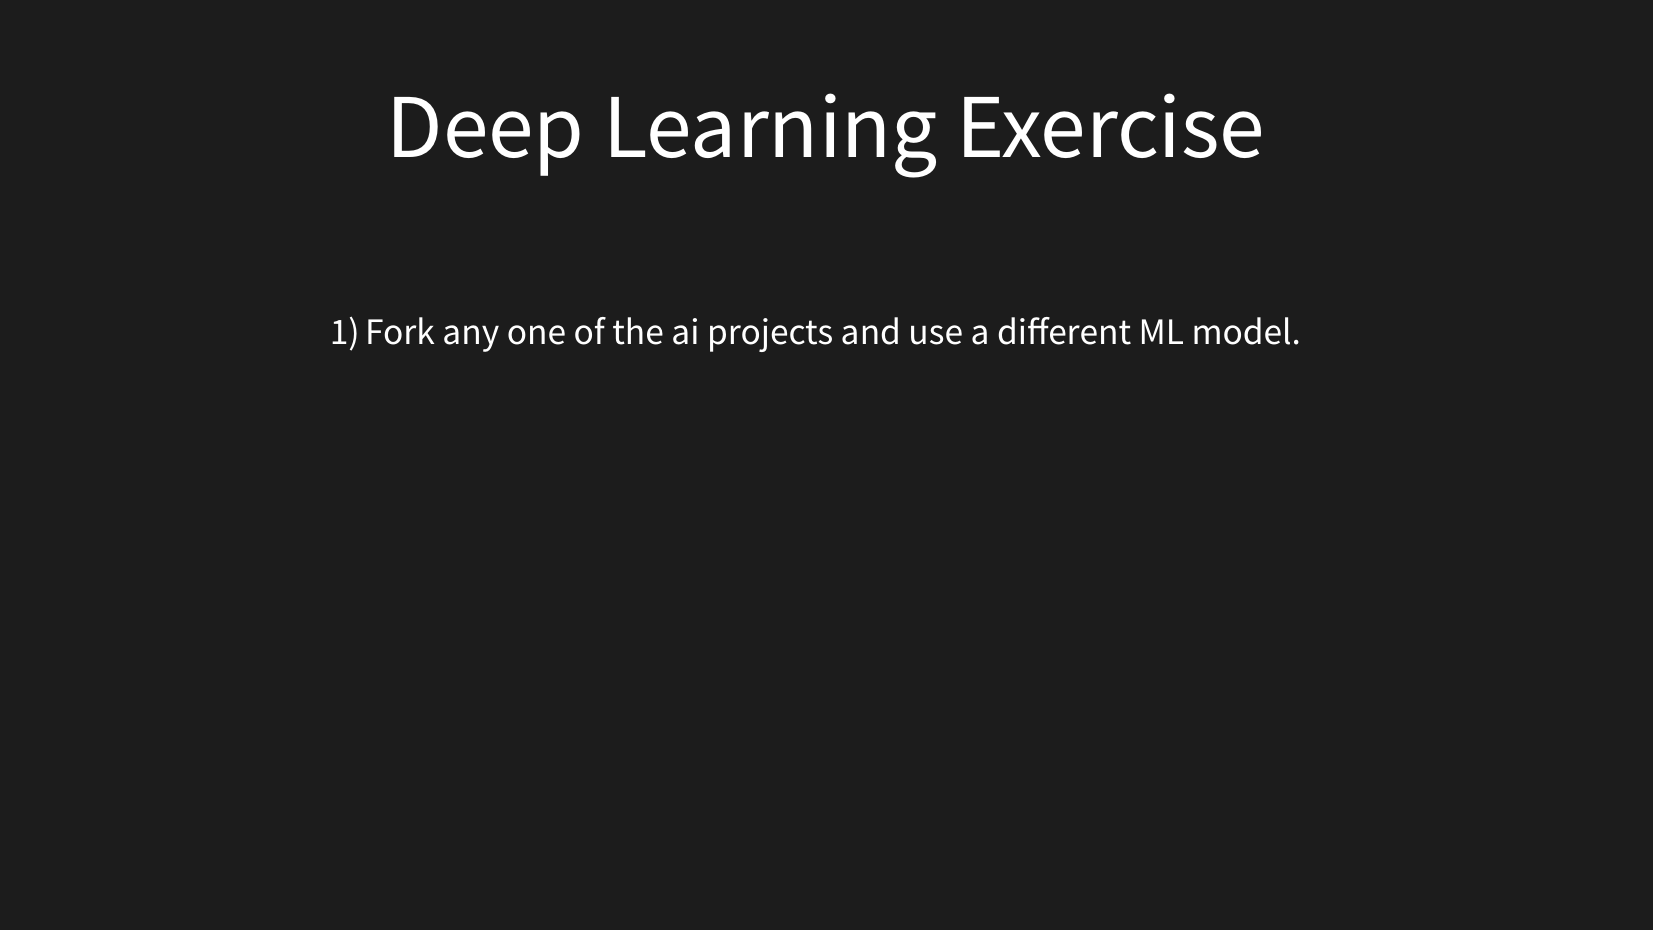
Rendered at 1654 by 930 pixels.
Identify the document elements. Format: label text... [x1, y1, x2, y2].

title Deep Learning Exercise [0, 0, 1653, 298]
text_box Fork any one of the ai projects and use a different ML model. [315, 292, 1396, 526]
